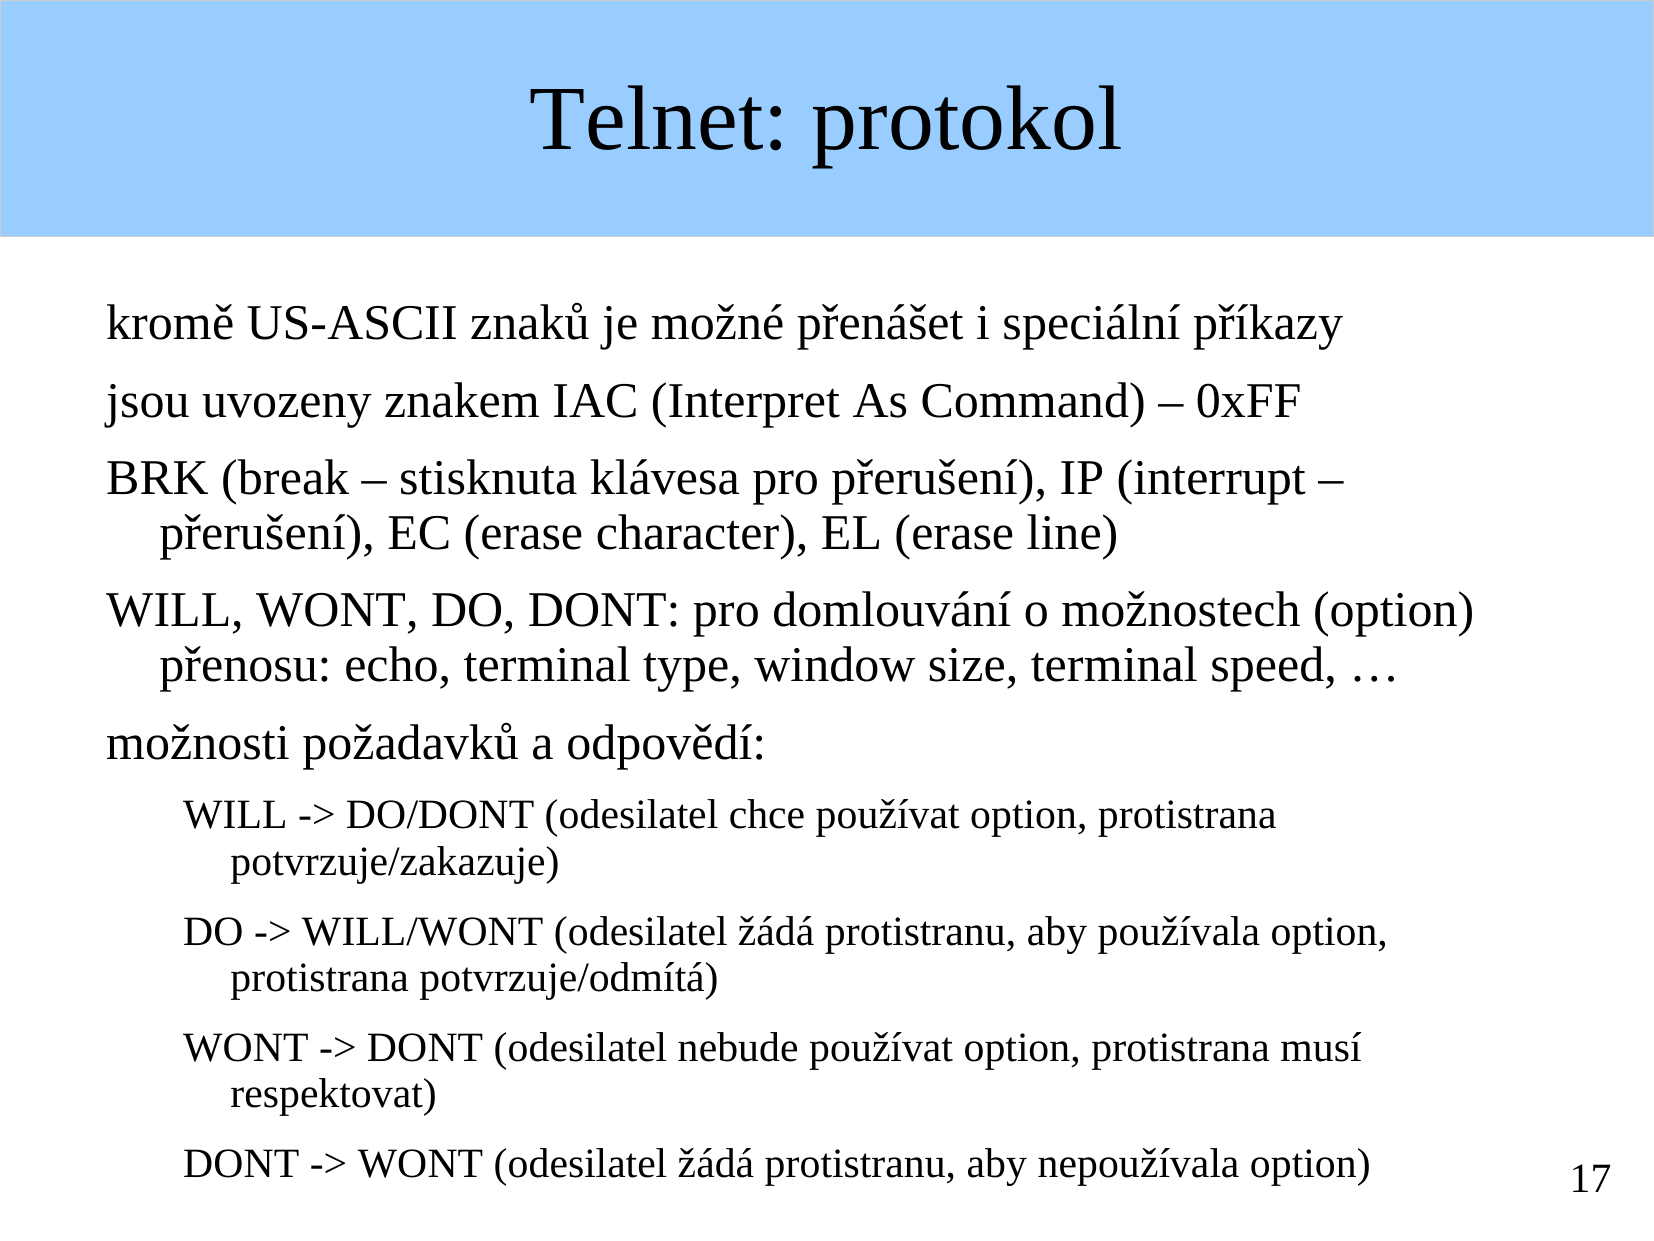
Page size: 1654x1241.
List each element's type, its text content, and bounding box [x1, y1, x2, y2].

title Telnet: protokol [0, 0, 1654, 237]
list kromě US-ASCII znaků je možné přenášet i speciální příkazy jsou uvozeny znakem IAC (Interpret As Command) – 0xFF BRK (break – stisknuta klávesa pro přerušení), IP (interrupt – přerušení), EC (erase character), EL (erase line) WILL, WONT, DO, DONT: pro domlouvání o možnostech (option) přenosu: echo, terminal type, window size, terminal speed, … možnosti požadavků a odpovědí: WILL -> DO/DONT (odesilatel chce používat option, protistrana potvrzuje/zakazuje) DO -> WILL/WONT (odesilatel žádá protistranu, aby používala option, protistrana potvrzuje/odmítá) WONT -> DONT (odesilatel nebude používat option, protistrana musí respektovat) DONT -> WONT (odesilatel žádá protistranu, aby nepoužívala option) [88, 295, 1565, 1187]
